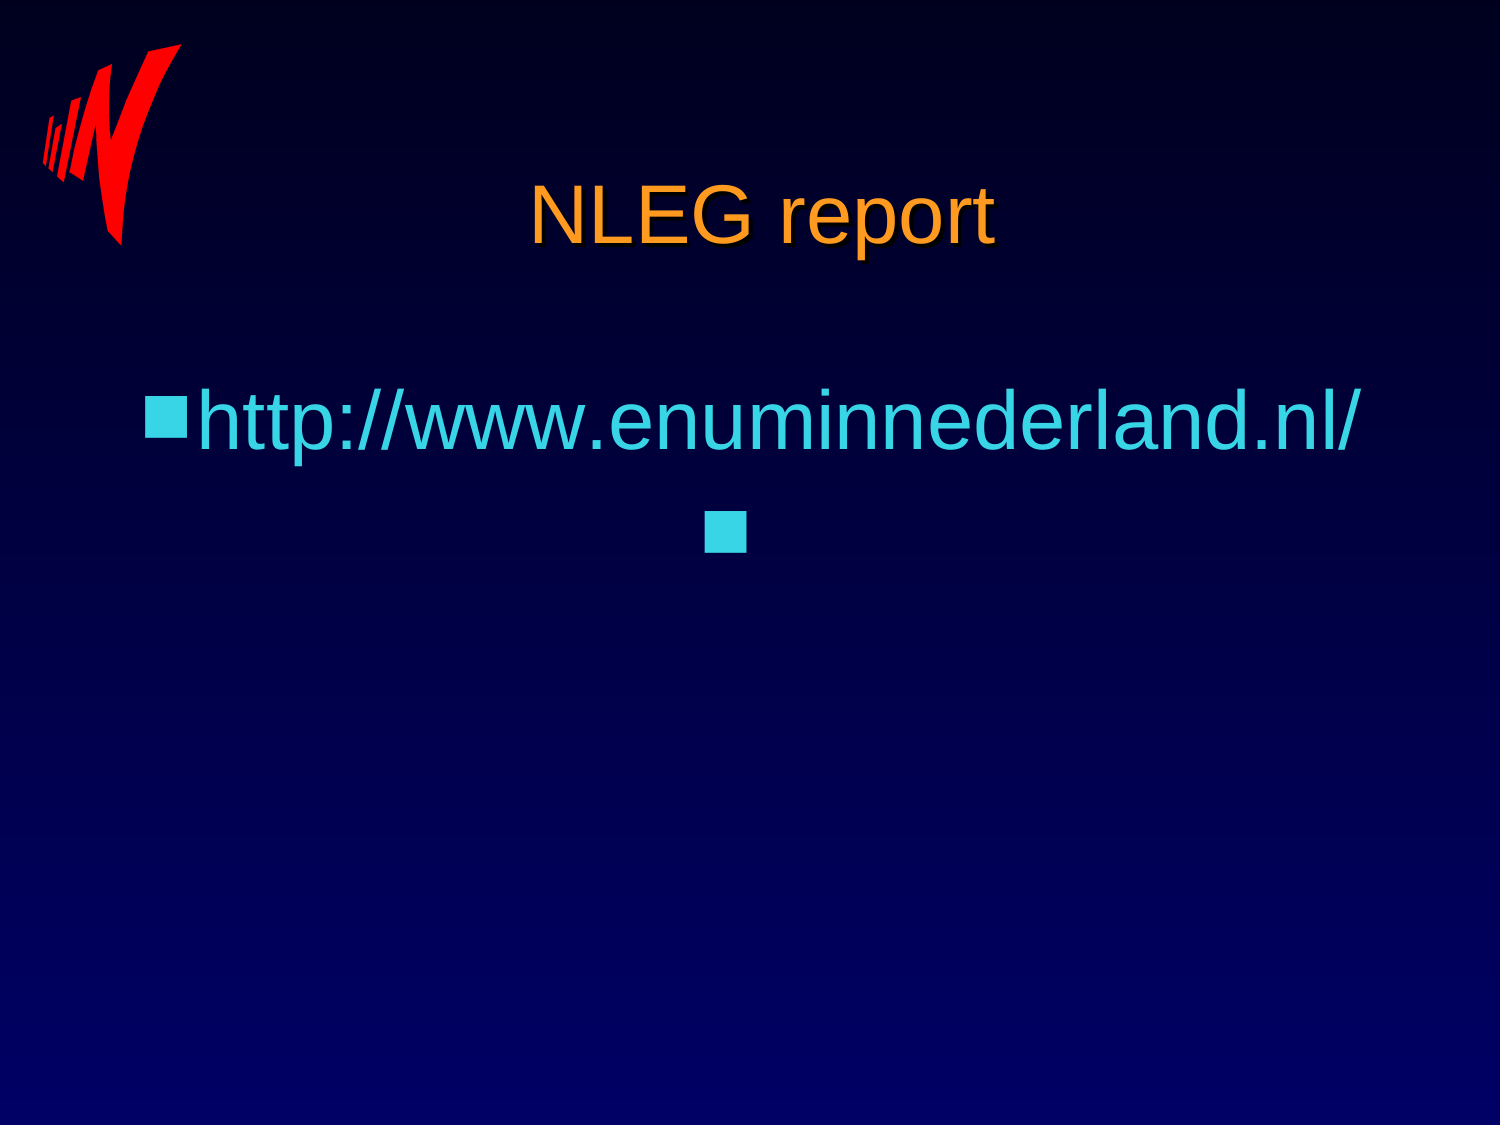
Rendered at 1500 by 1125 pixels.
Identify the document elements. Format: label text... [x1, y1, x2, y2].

list http://www.enuminnederland.nl/ [112, 375, 1401, 1038]
title NLEG report [200, 124, 1326, 313]
